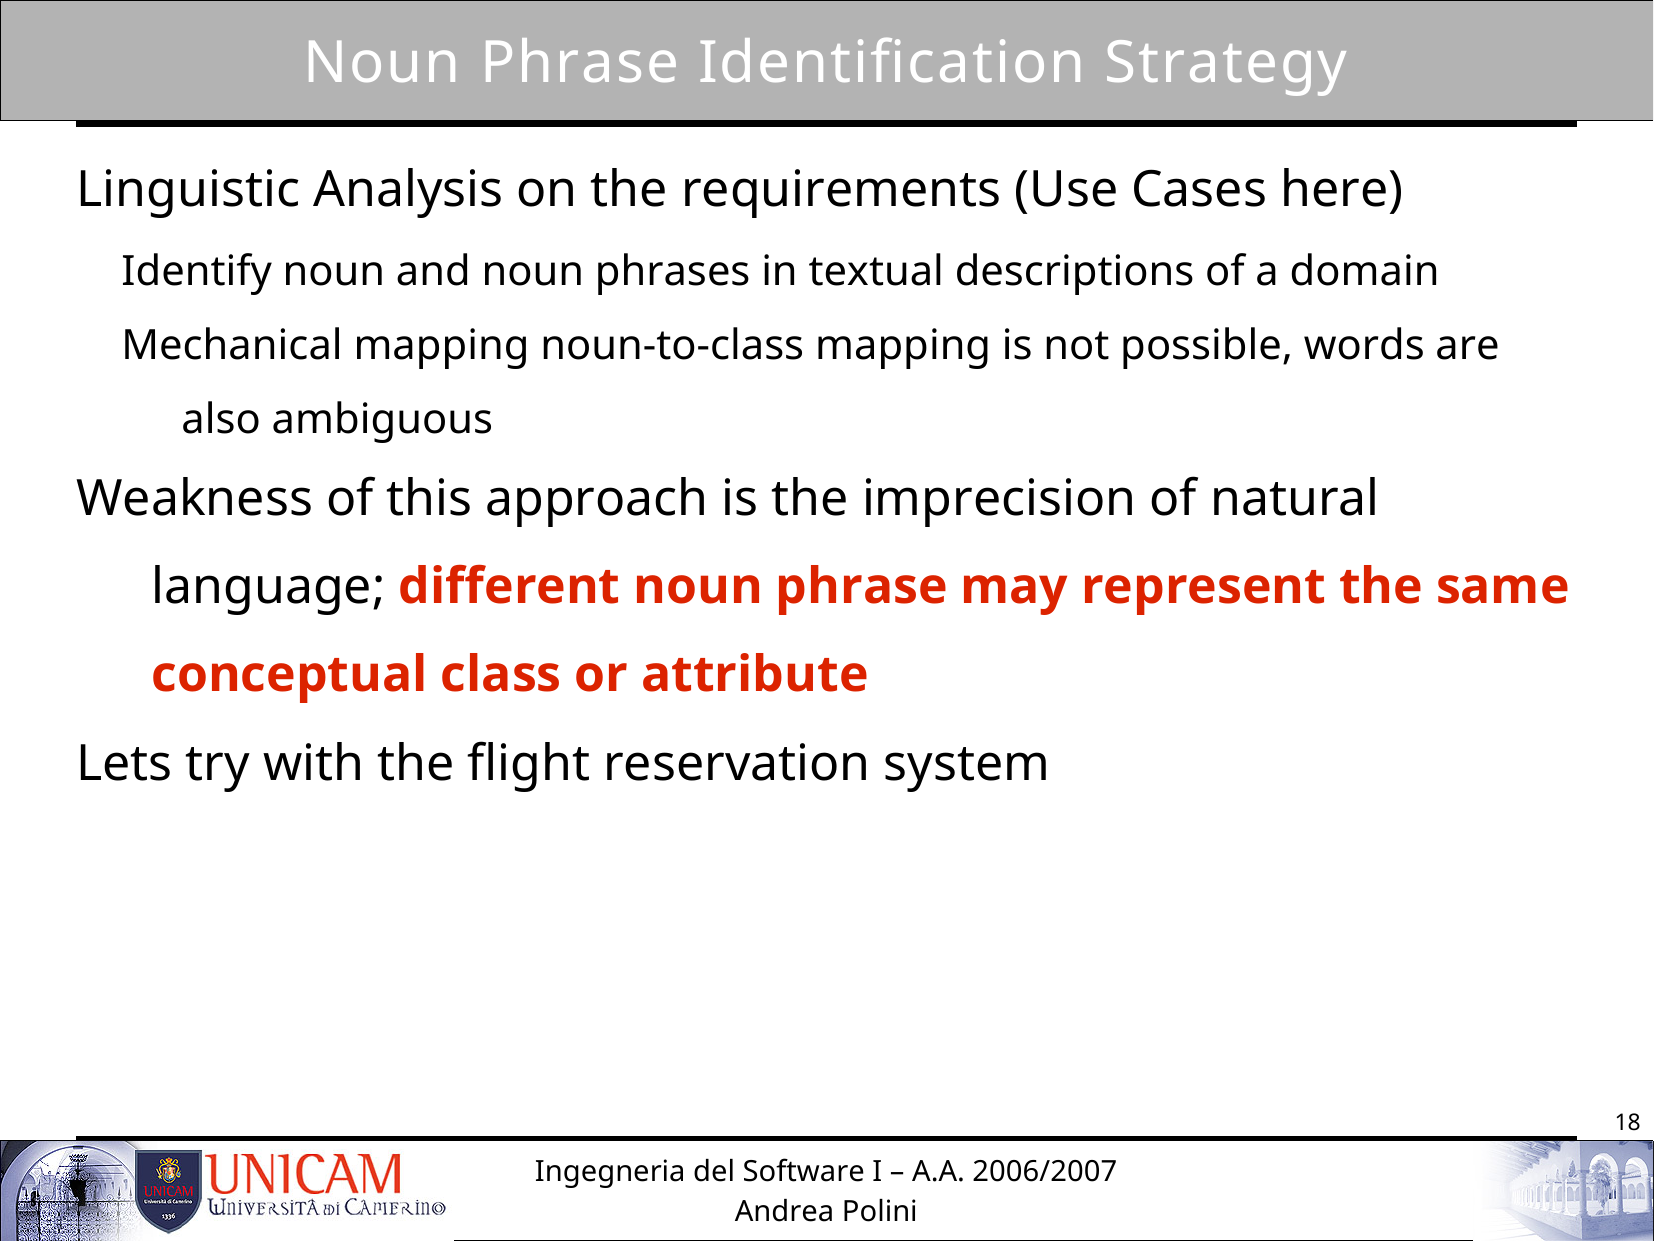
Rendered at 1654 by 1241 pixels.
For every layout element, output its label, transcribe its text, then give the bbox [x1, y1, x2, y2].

title Noun Phrase Identification Strategy [0, 0, 1653, 121]
picture [0, 1141, 454, 1241]
list Linguistic Analysis on the requirements (Use Cases here) Identify noun and noun phrases in textual descriptions of a domain Mechanical mapping noun-to-class mapping is not possible, words are also ambiguous Weakness of this approach is the imprecision of natural language; different noun phrase may represent the same conceptual class or attribute Lets try with the flight reservation system [76, 152, 1577, 755]
picture [1473, 1141, 1654, 1241]
